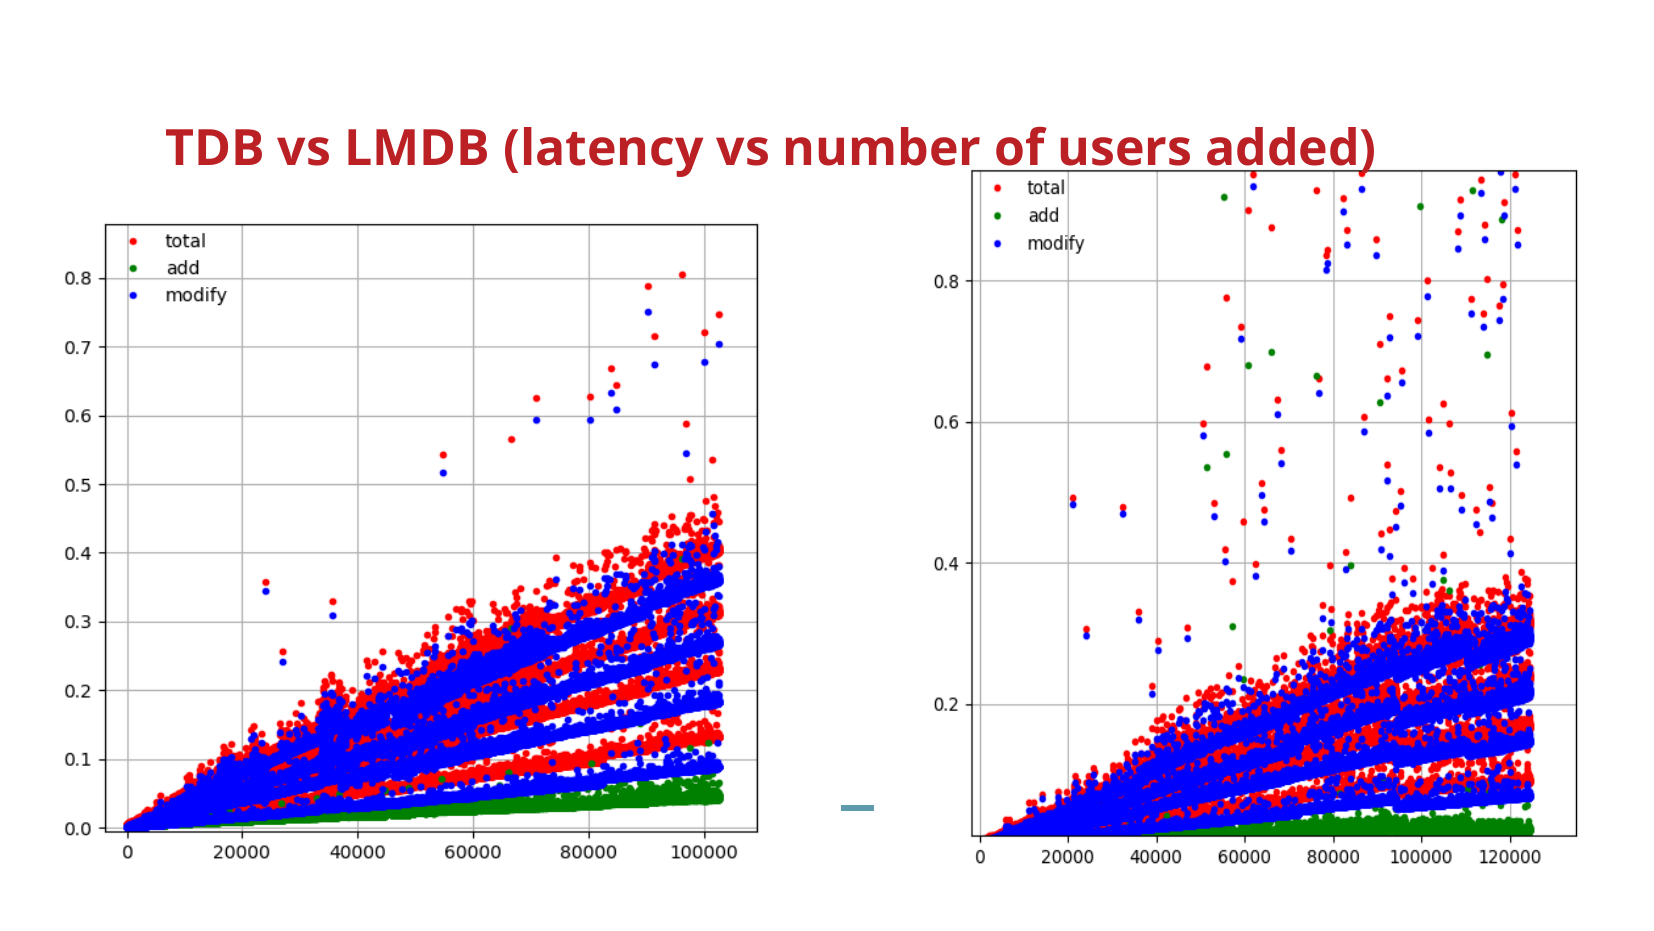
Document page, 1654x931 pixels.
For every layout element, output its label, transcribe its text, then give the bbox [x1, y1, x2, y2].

title TDB vs LMDB (latency vs number of users added) [165, 68, 1489, 224]
picture [0, 67, 1654, 931]
